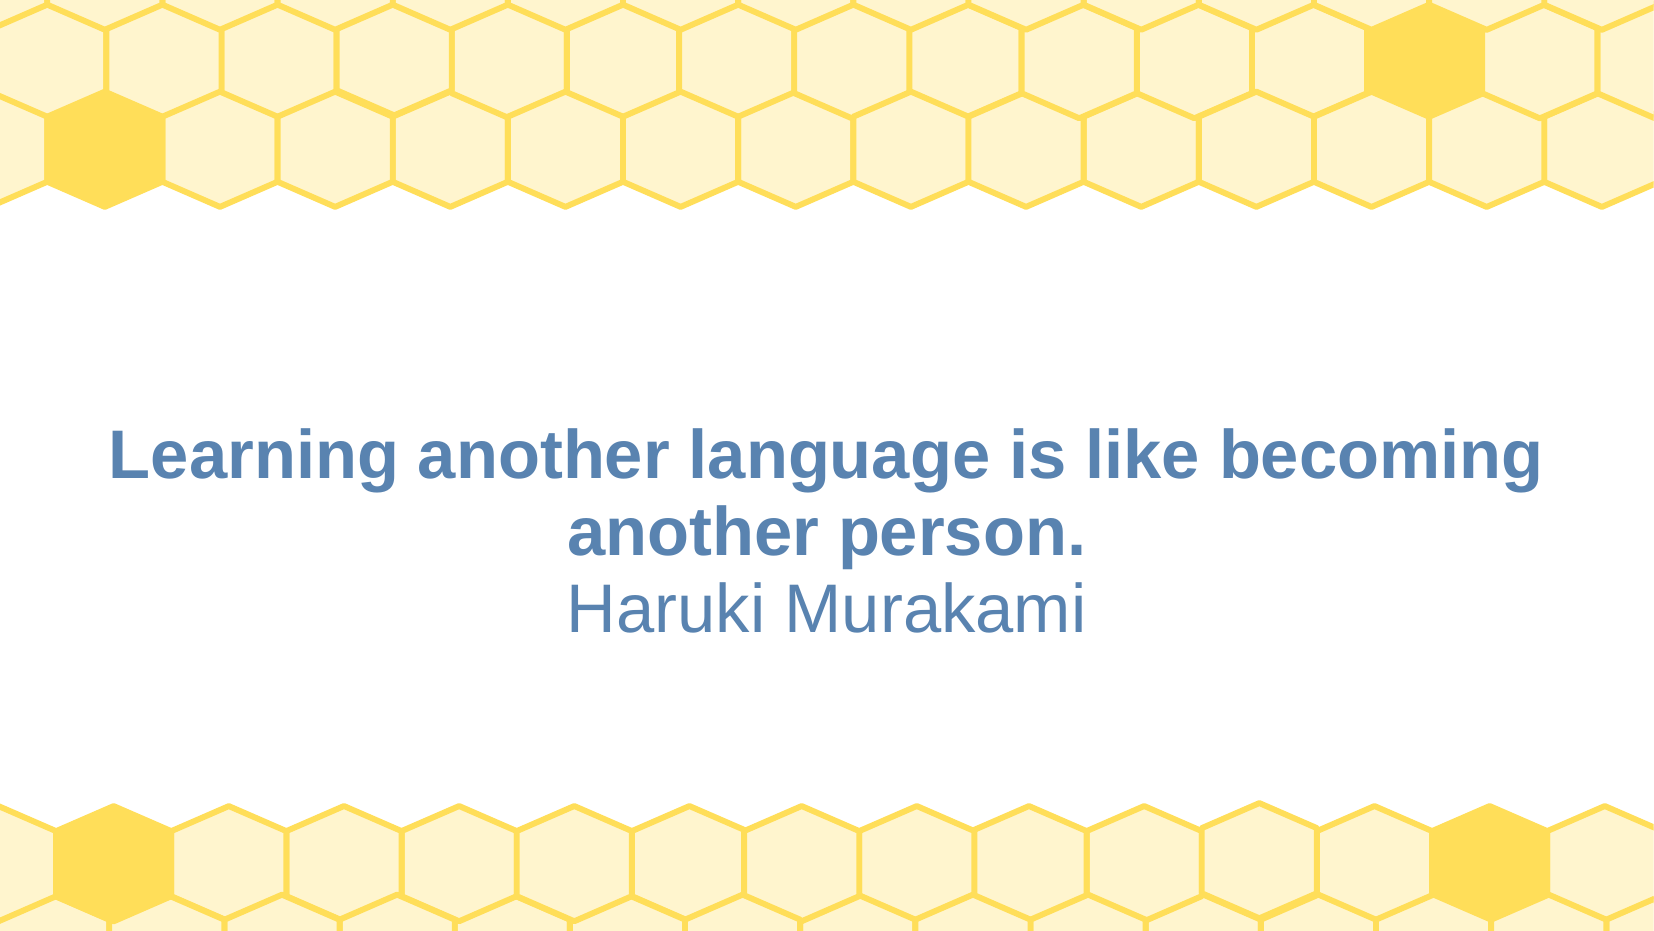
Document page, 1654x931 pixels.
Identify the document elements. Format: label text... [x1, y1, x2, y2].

title Learning another language is like becoming another person. Haruki Murakami [88, 324, 1565, 739]
